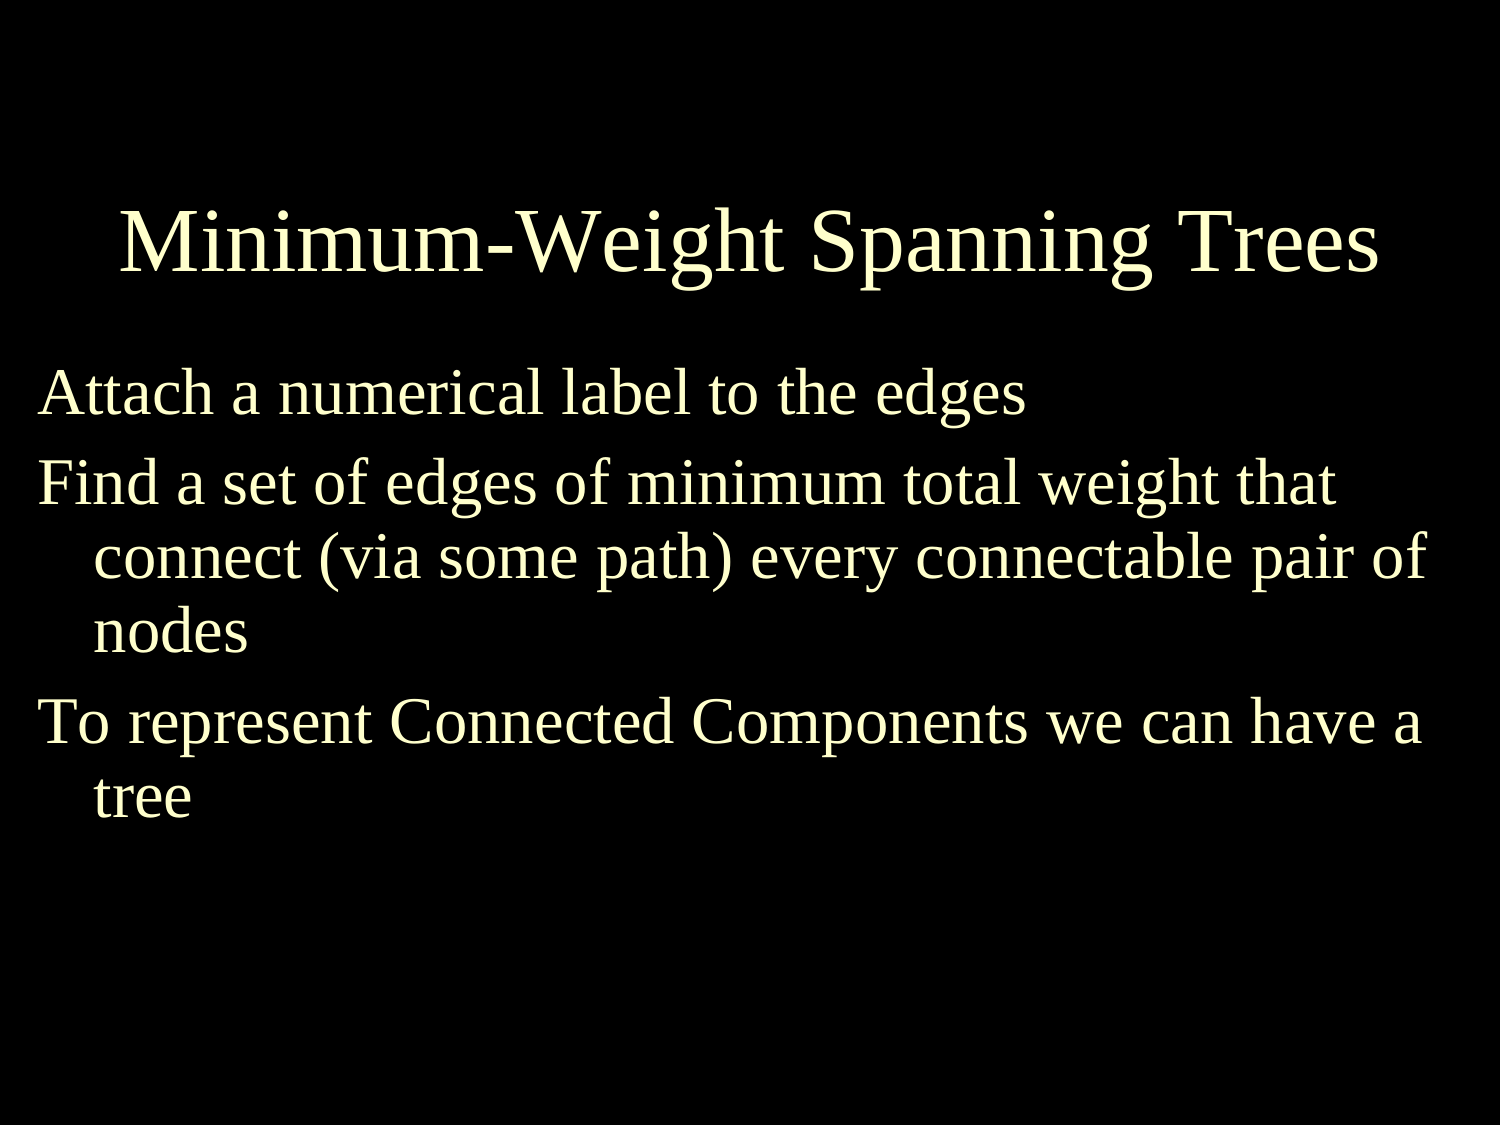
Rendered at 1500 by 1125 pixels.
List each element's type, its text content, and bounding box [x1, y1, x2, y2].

list Attach a numerical label to the edges Find a set of edges of minimum total weight that connect (via some path) every connectable pair of nodes To represent Connected Components we can have a tree [22, 347, 1482, 1026]
title Minimum-Weight Spanning Trees [22, 145, 1480, 336]
